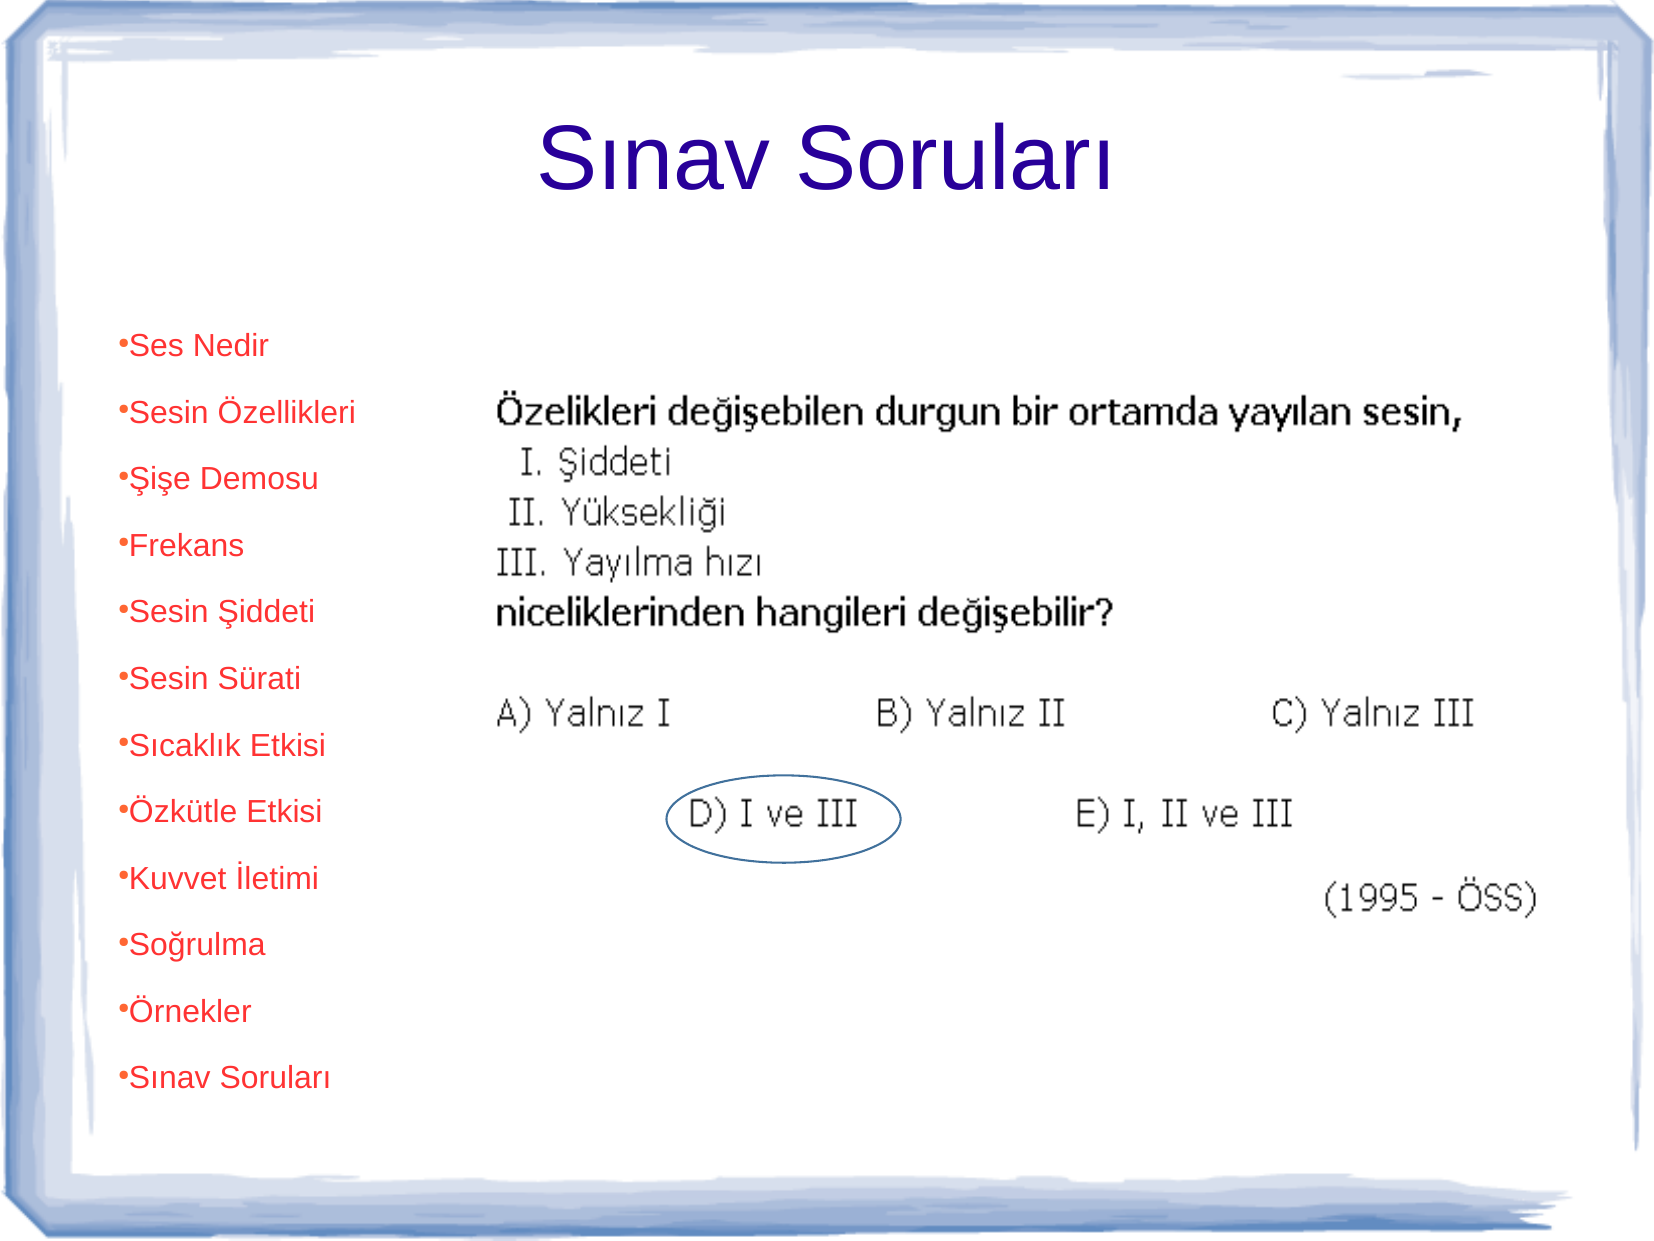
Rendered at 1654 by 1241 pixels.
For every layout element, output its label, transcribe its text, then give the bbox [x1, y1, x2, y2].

list Ses Nedir Sesin Özellikleri Şişe Demosu Frekans Sesin Şiddeti Sesin Sürati Sıcaklık Etkisi Özkütle Etkisi Kuvvet İletimi Soğrulma Örnekler Sınav Soruları [118, 324, 438, 1097]
title Sınav Soruları [82, 49, 1571, 257]
picture [484, 389, 1548, 923]
